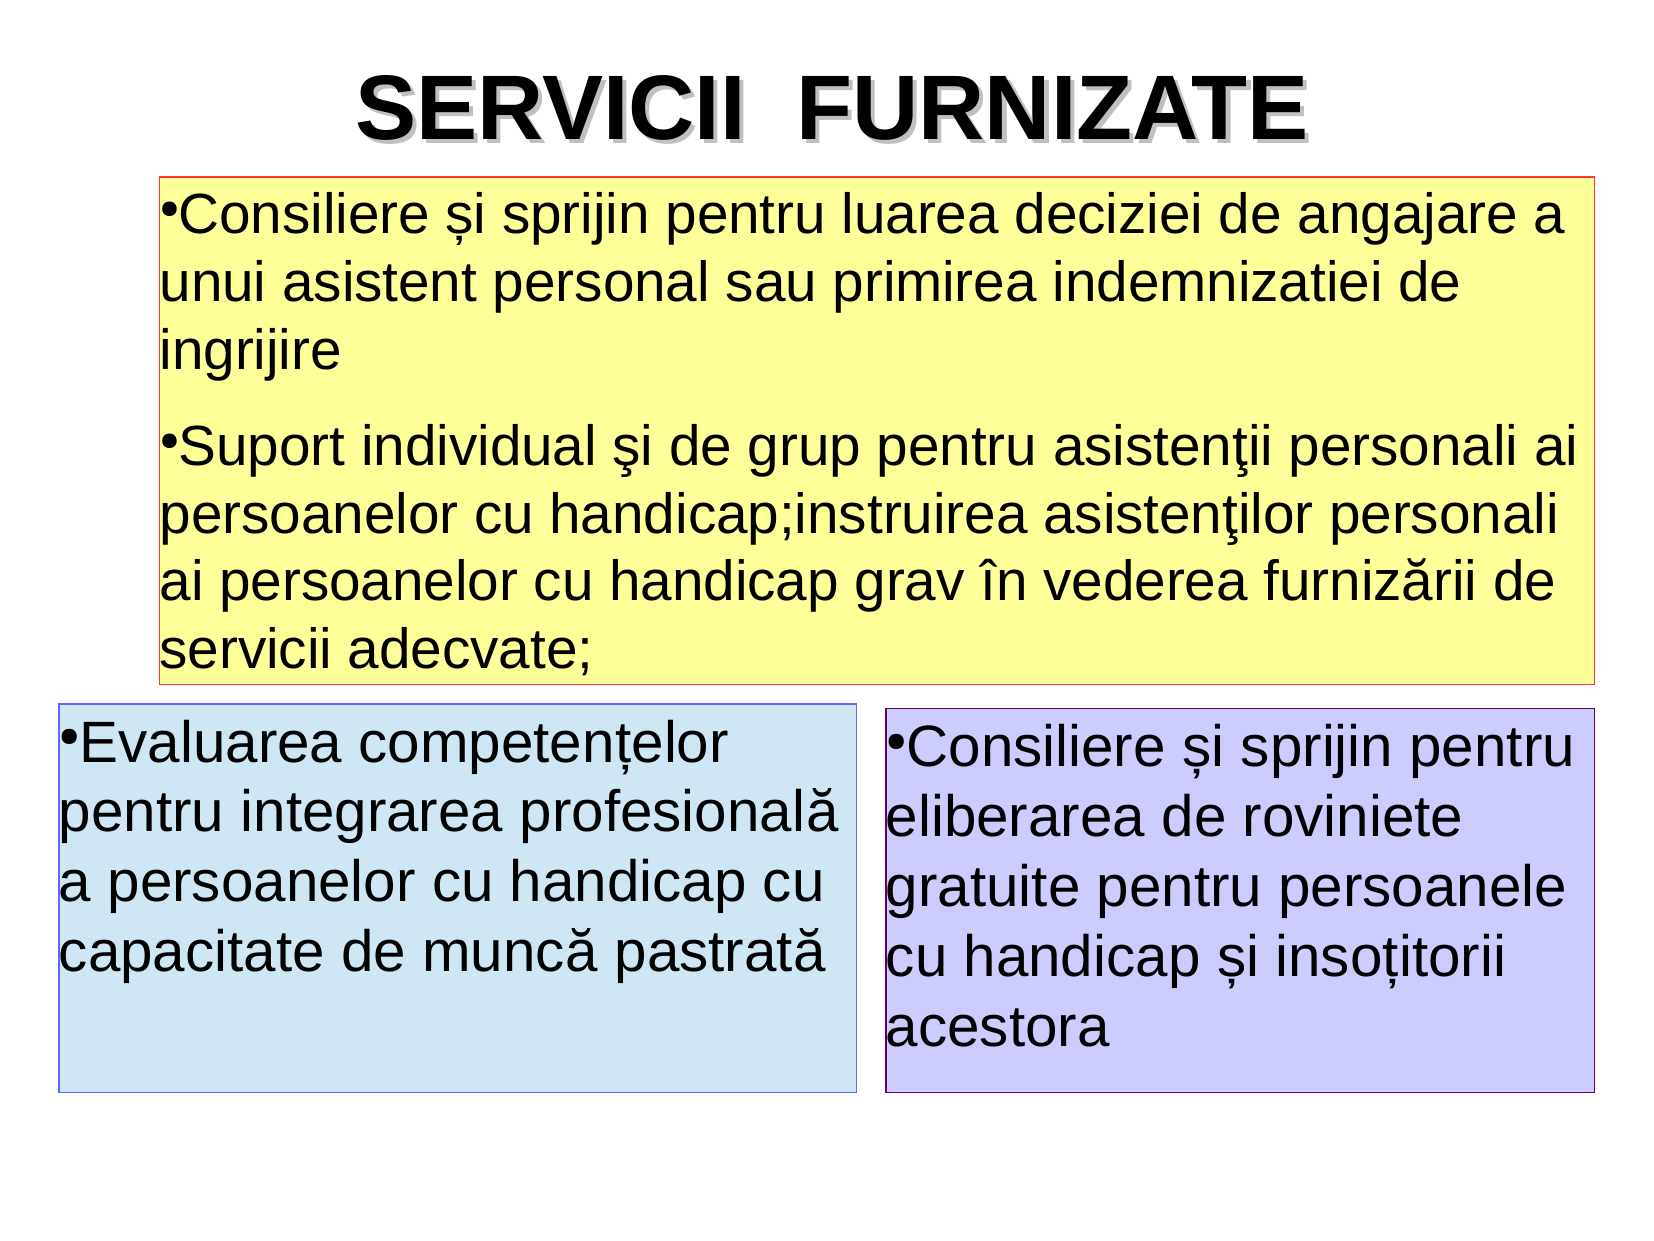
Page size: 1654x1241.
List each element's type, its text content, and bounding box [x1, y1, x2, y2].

list Evaluarea competențelor pentru integrarea profesională a persoanelor cu handicap cu capacitate de muncă pastrată [59, 703, 857, 1093]
title SERVICII FURNIZATE [88, 0, 1577, 207]
list Consiliere și sprijin pentru eliberarea de roviniete gratuite pentru persoanele cu handicap și insoțitorii acestora [885, 708, 1595, 1093]
list Consiliere și sprijin pentru luarea deciziei de angajare a unui asistent personal sau primirea indemnizatiei de ingrijire Suport individual şi de grup pentru asistenţii personali ai persoanelor cu handicap;instruirea asistenţilor personali ai persoanelor cu handicap grav în vederea furnizării de servicii adecvate; [159, 177, 1595, 685]
